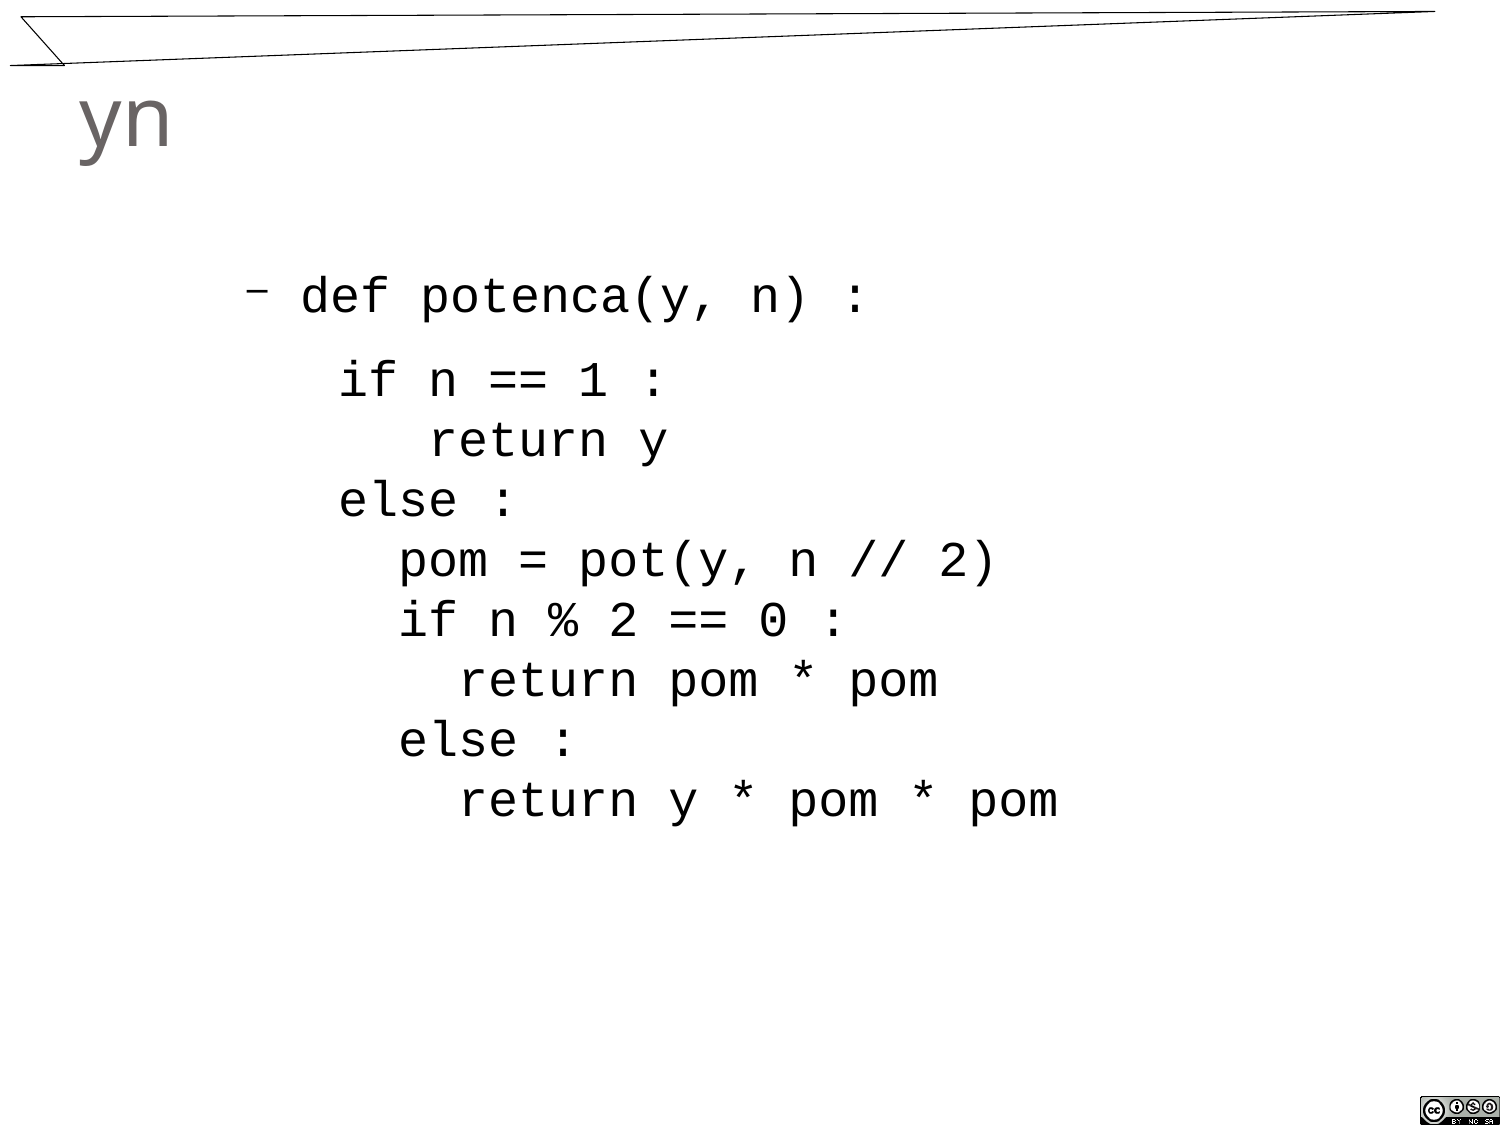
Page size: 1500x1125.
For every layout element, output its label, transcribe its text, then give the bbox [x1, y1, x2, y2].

picture [1420, 1096, 1500, 1125]
list def potenca(y, n) : if n == 1 : return y else : pom = pot(y, n // 2) if n % 2 == 0 : return pom * pom else : return y * pom * pom [53, 255, 1500, 940]
title yn [64, 78, 1340, 178]
